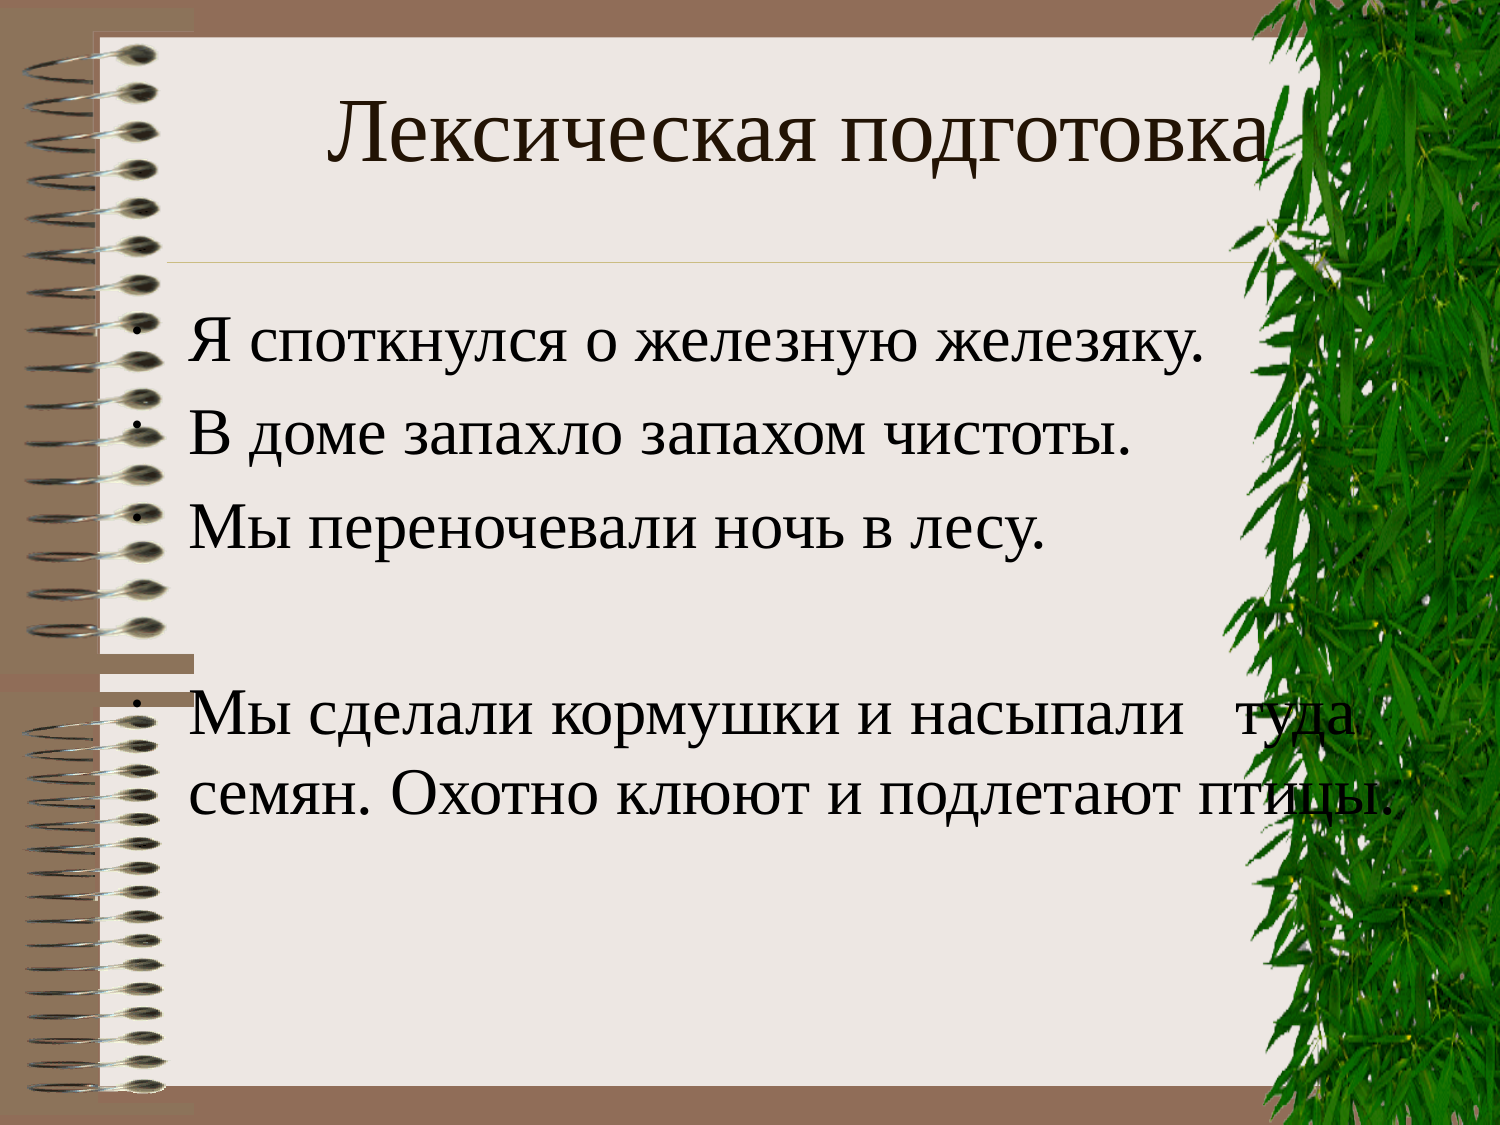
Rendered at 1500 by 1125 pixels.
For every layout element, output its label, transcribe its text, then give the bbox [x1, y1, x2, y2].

title Лексическая подготовка [174, 62, 1425, 250]
picture [0, 692, 194, 1115]
picture [0, 8, 194, 674]
picture [1206, 0, 1500, 1125]
list Я споткнулся о железную железяку. В доме запахло запахом чистоты. Мы переночевали ночь в лесу. Мы сделали кормушки и насыпали туда семян. Охотно клюют и подлетают птицы. [117, 287, 1425, 963]
